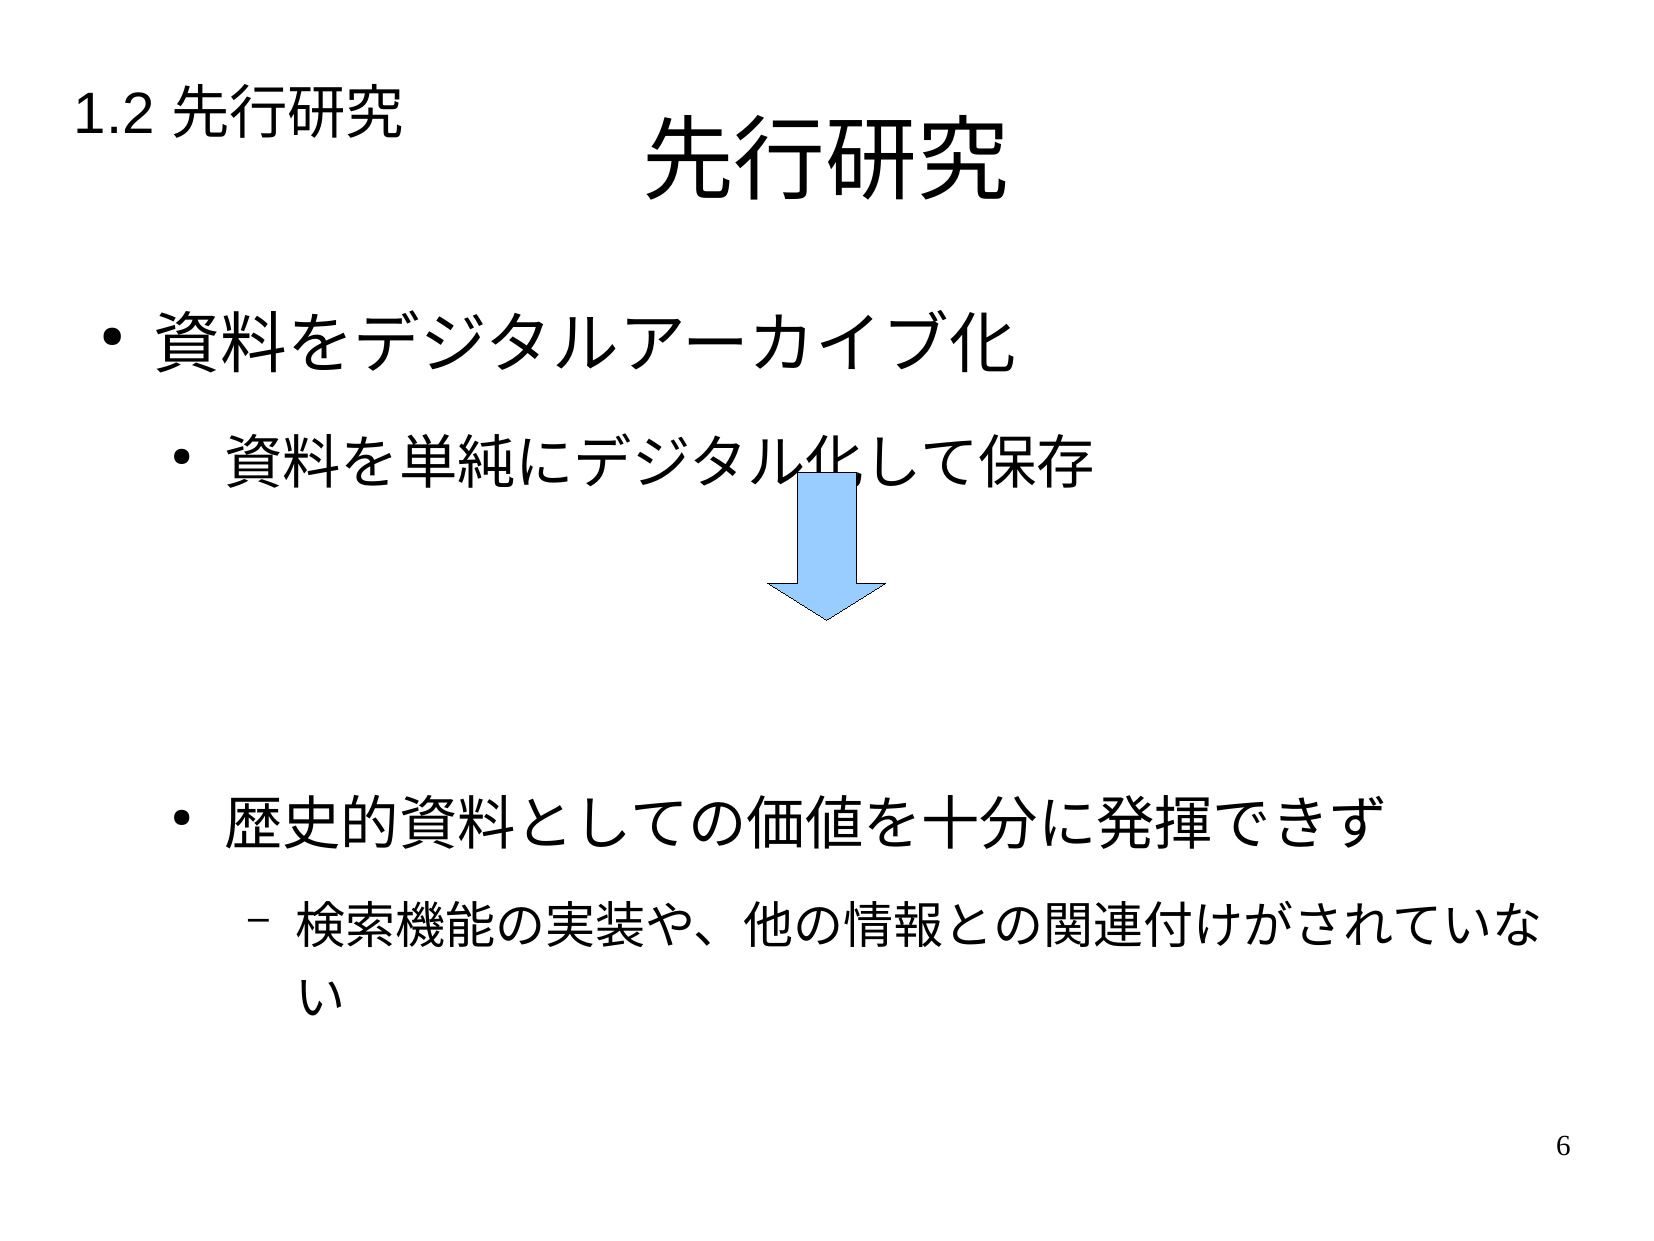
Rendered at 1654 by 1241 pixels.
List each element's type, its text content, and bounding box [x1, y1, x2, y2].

text_box [767, 472, 886, 621]
title 先行研究 [82, 56, 1571, 250]
list 資料をデジタルアーカイブ化 資料を単純にデジタル化して保存 歴史的資料としての価値を十分に発揮できず 検索機能の実装や、他の情報との関連付けがされていない [82, 290, 1571, 1094]
text_box 1.2 先行研究 [59, 59, 443, 139]
